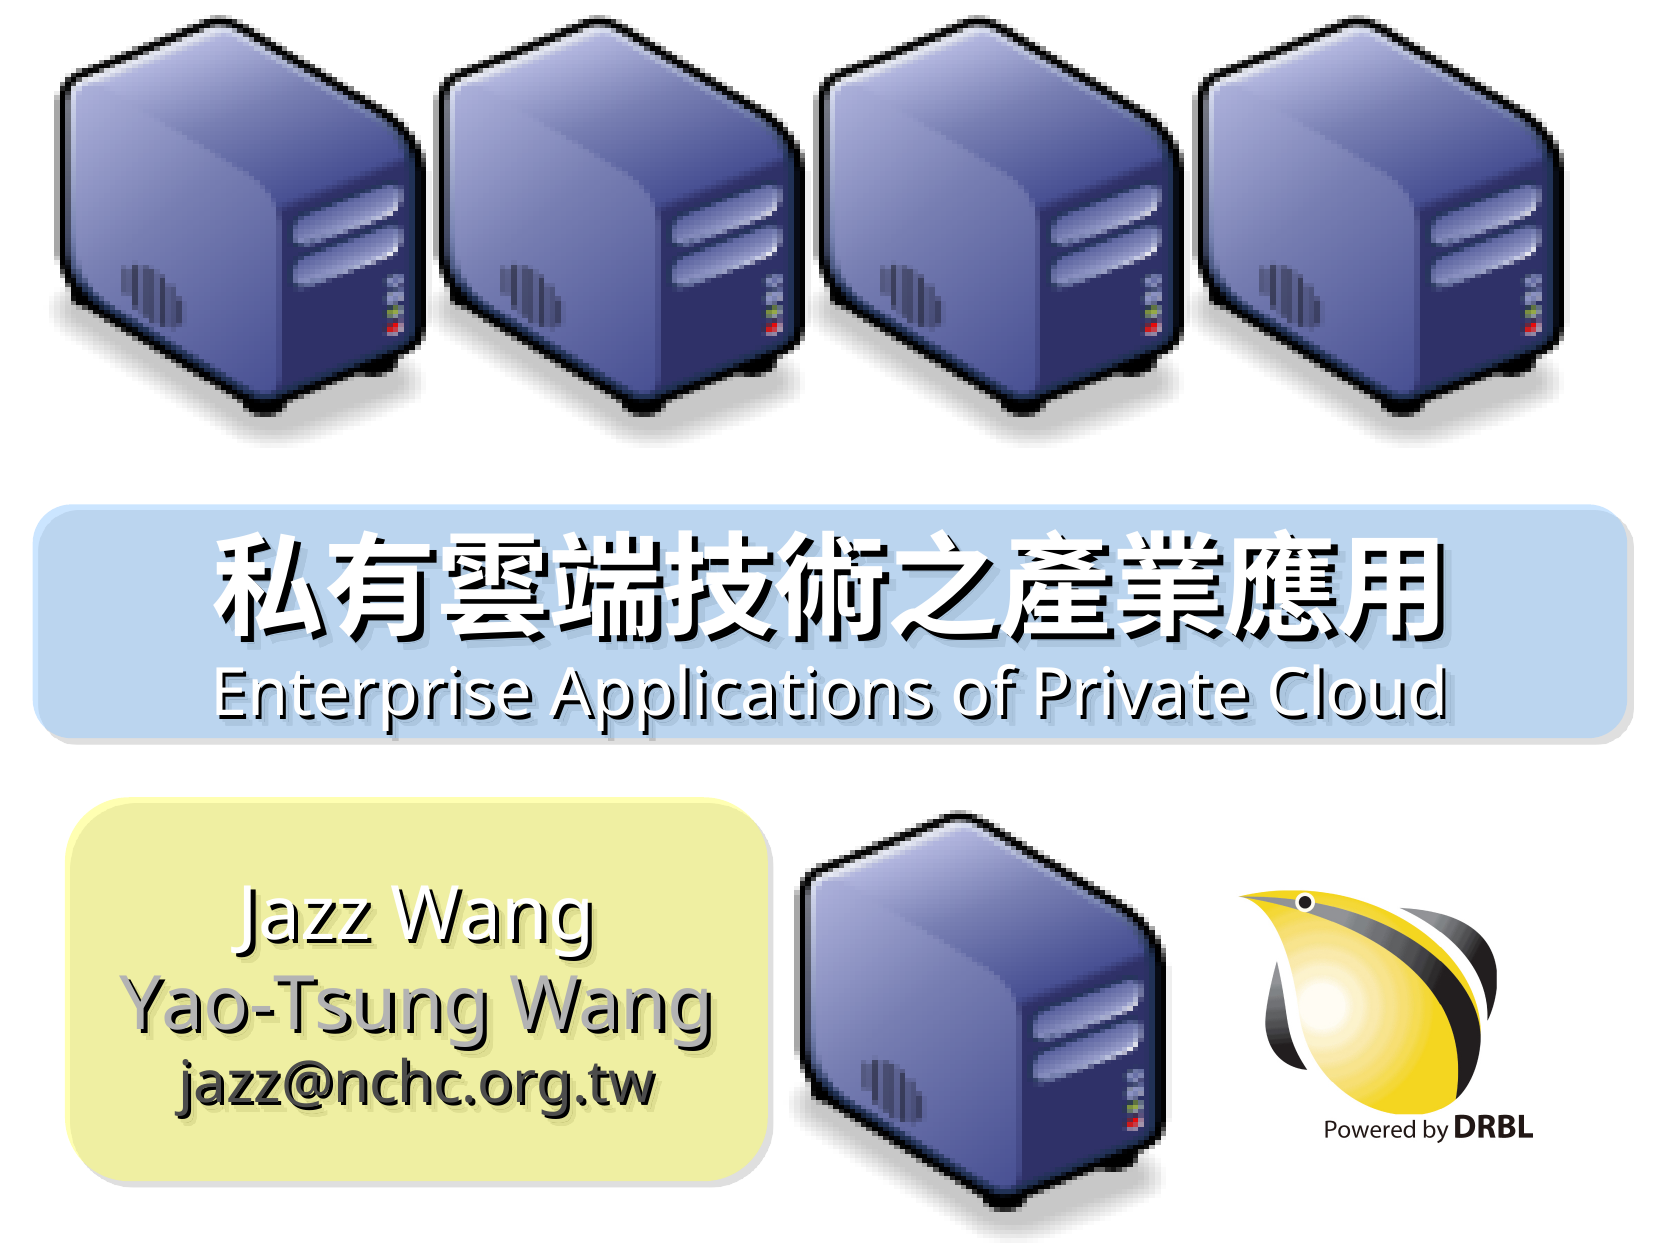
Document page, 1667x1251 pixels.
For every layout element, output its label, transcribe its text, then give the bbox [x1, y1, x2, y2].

picture [27, 2, 1609, 502]
text_box 私有雲端技術之產業應用 Enterprise Applications of Private Cloud [32, 504, 1628, 739]
picture [1224, 874, 1548, 1152]
text_box Jazz Wang Yao-Tsung Wang jazz@nchc.org.tw [64, 797, 768, 1182]
picture [767, 797, 1211, 1251]
